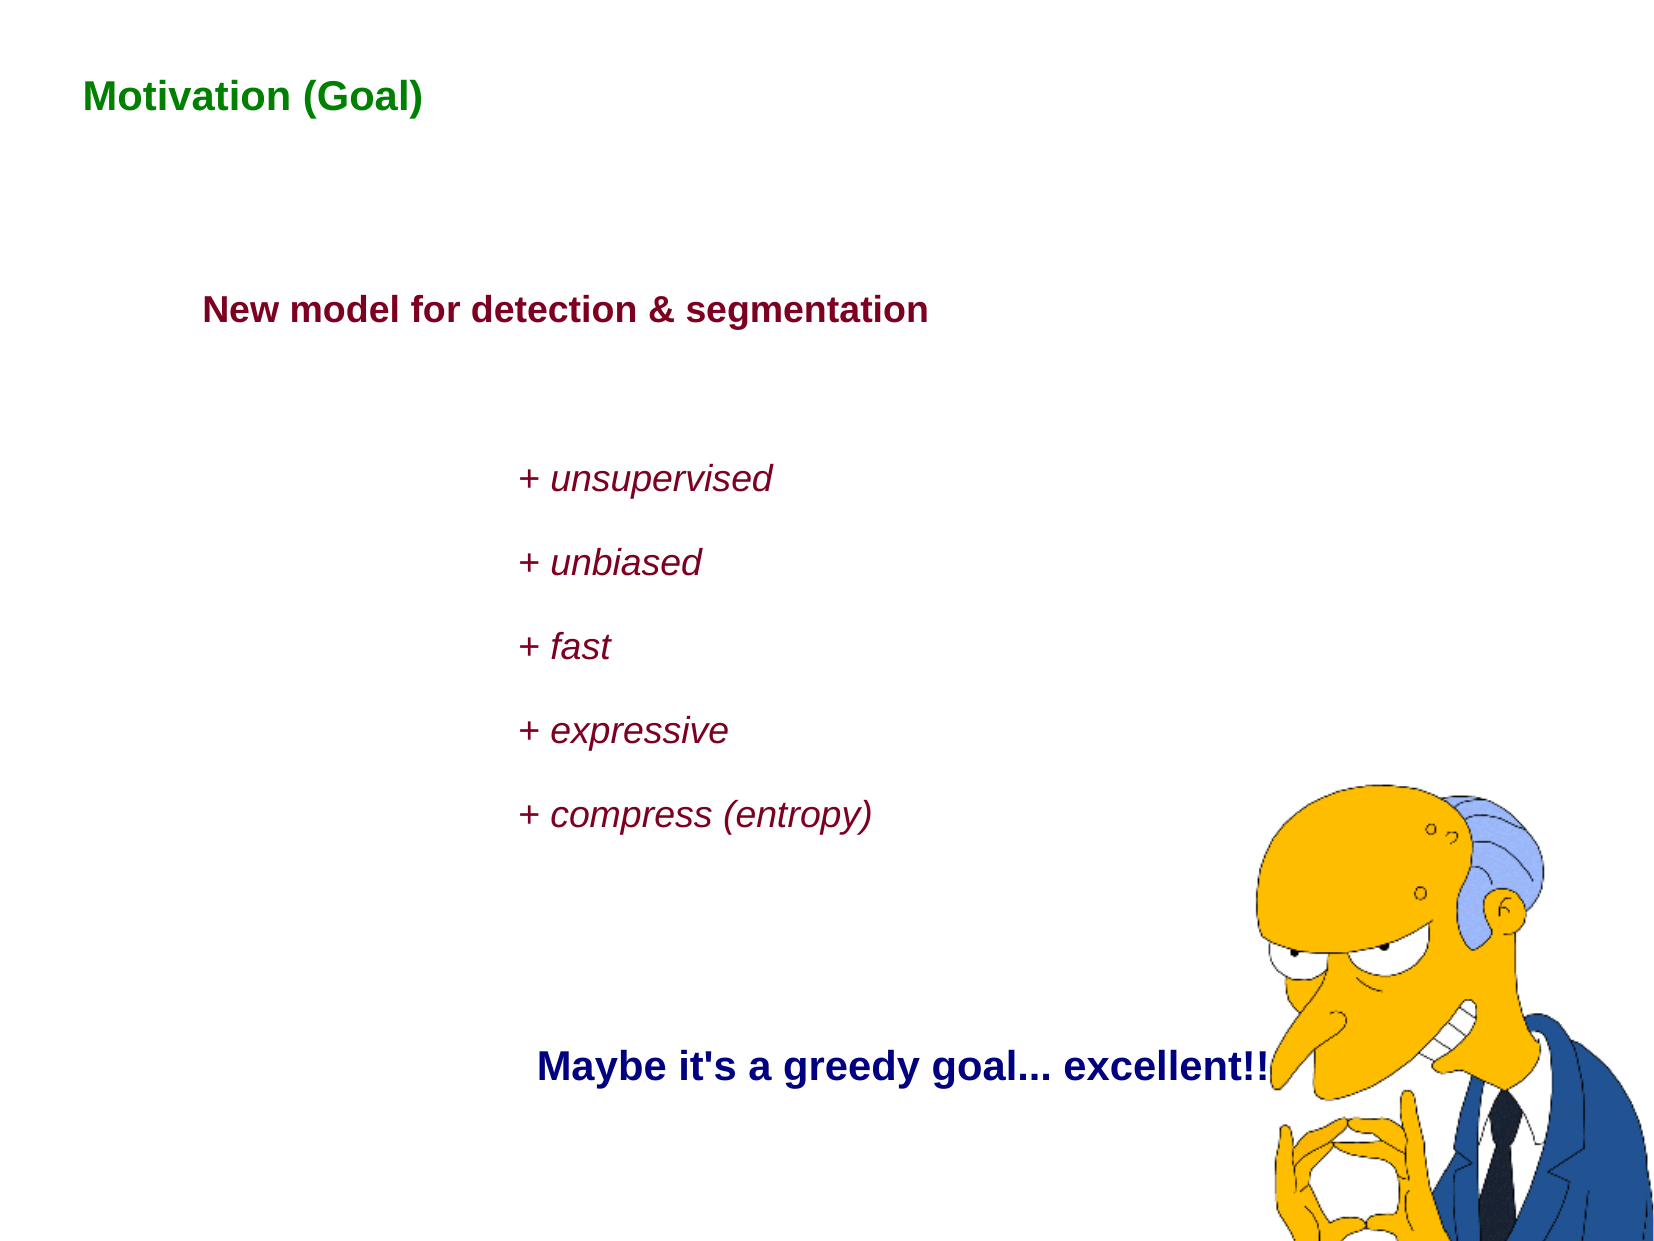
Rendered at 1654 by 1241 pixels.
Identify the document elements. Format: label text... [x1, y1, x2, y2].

title Maybe it's a greedy goal... excellent!! [536, 970, 1654, 1163]
title Motivation (Goal) [82, 0, 1571, 193]
text_box + unsupervised + unbiased + fast + expressive + compress (entropy) [503, 450, 901, 843]
picture [1211, 774, 1654, 970]
picture [1211, 1163, 1654, 1241]
text_box New model for detection & segmentation [187, 280, 945, 338]
